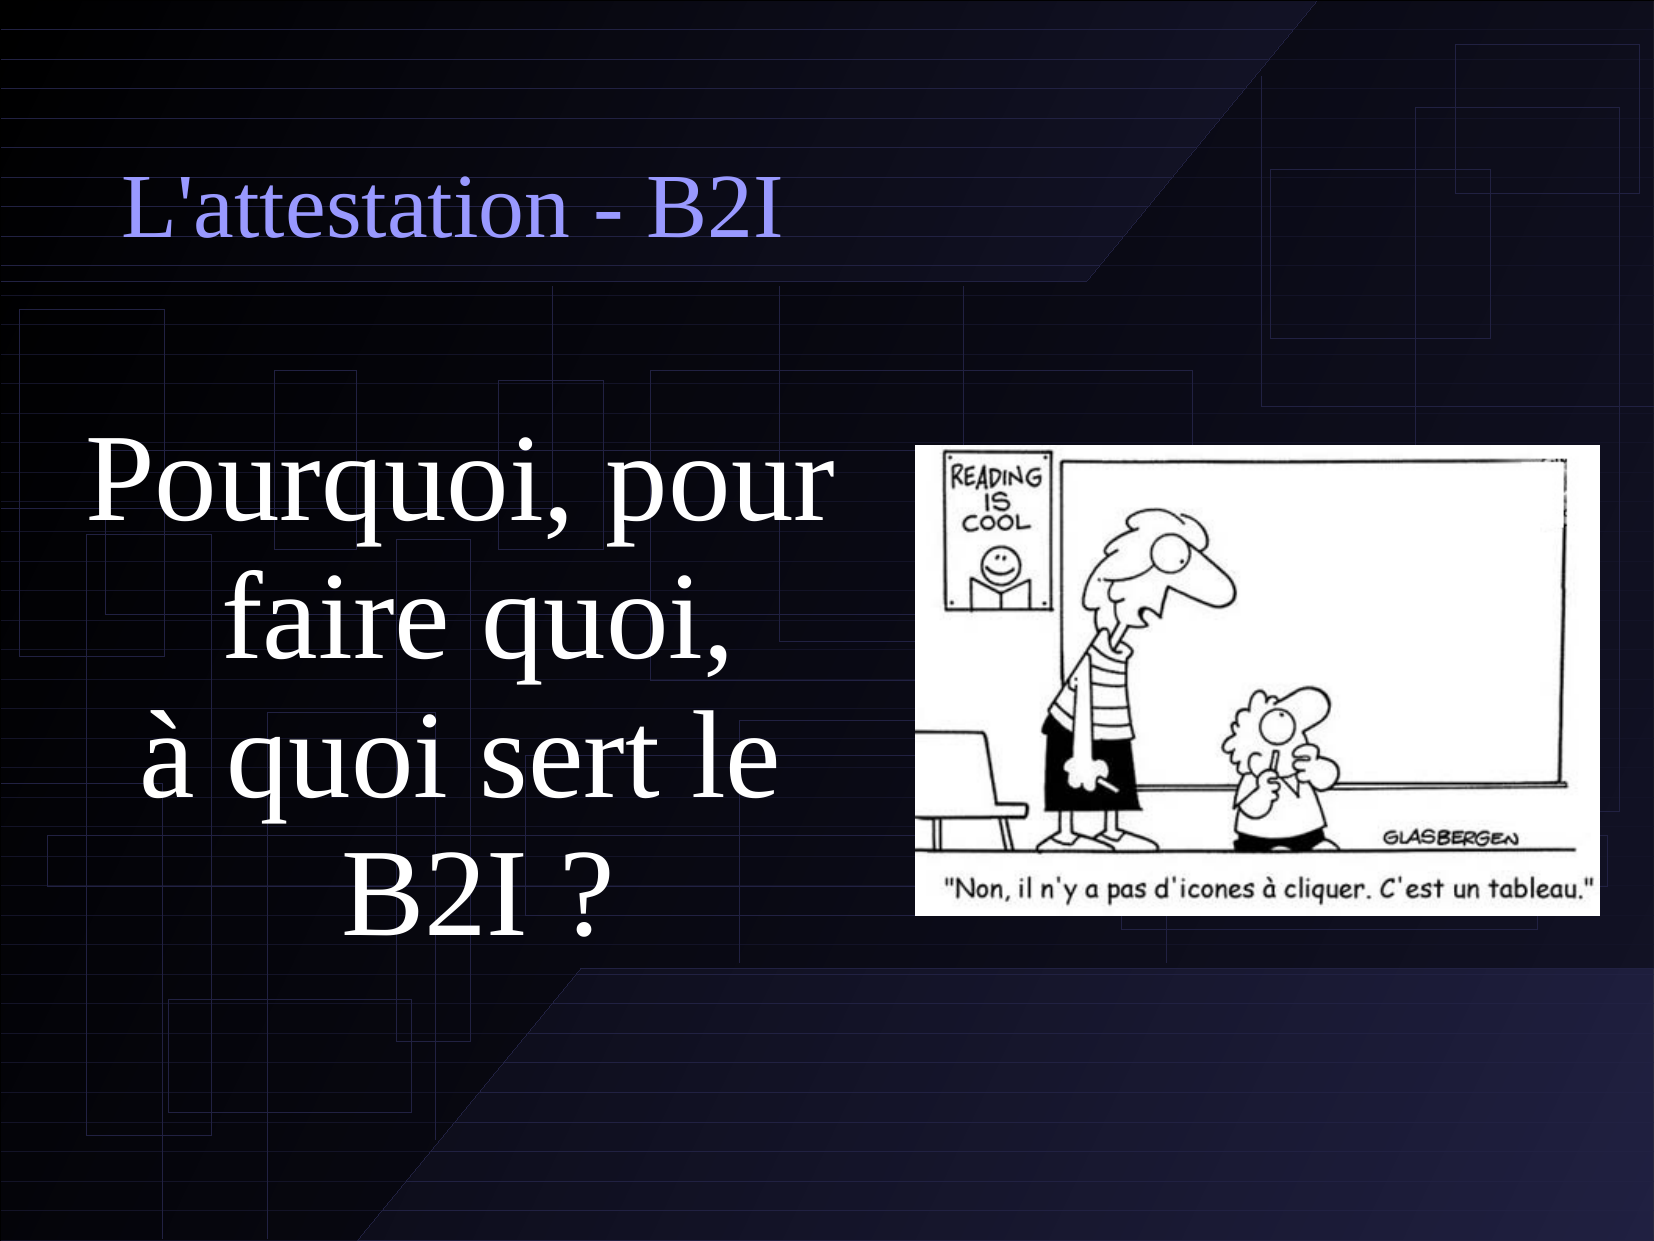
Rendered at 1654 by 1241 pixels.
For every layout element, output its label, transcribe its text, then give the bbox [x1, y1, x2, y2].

subtitle Pourquoi, pour faire quoi, à quoi sert le B2I ? [29, 295, 857, 1077]
picture [915, 445, 1600, 916]
title L'attestation - B2I [121, 102, 1534, 311]
